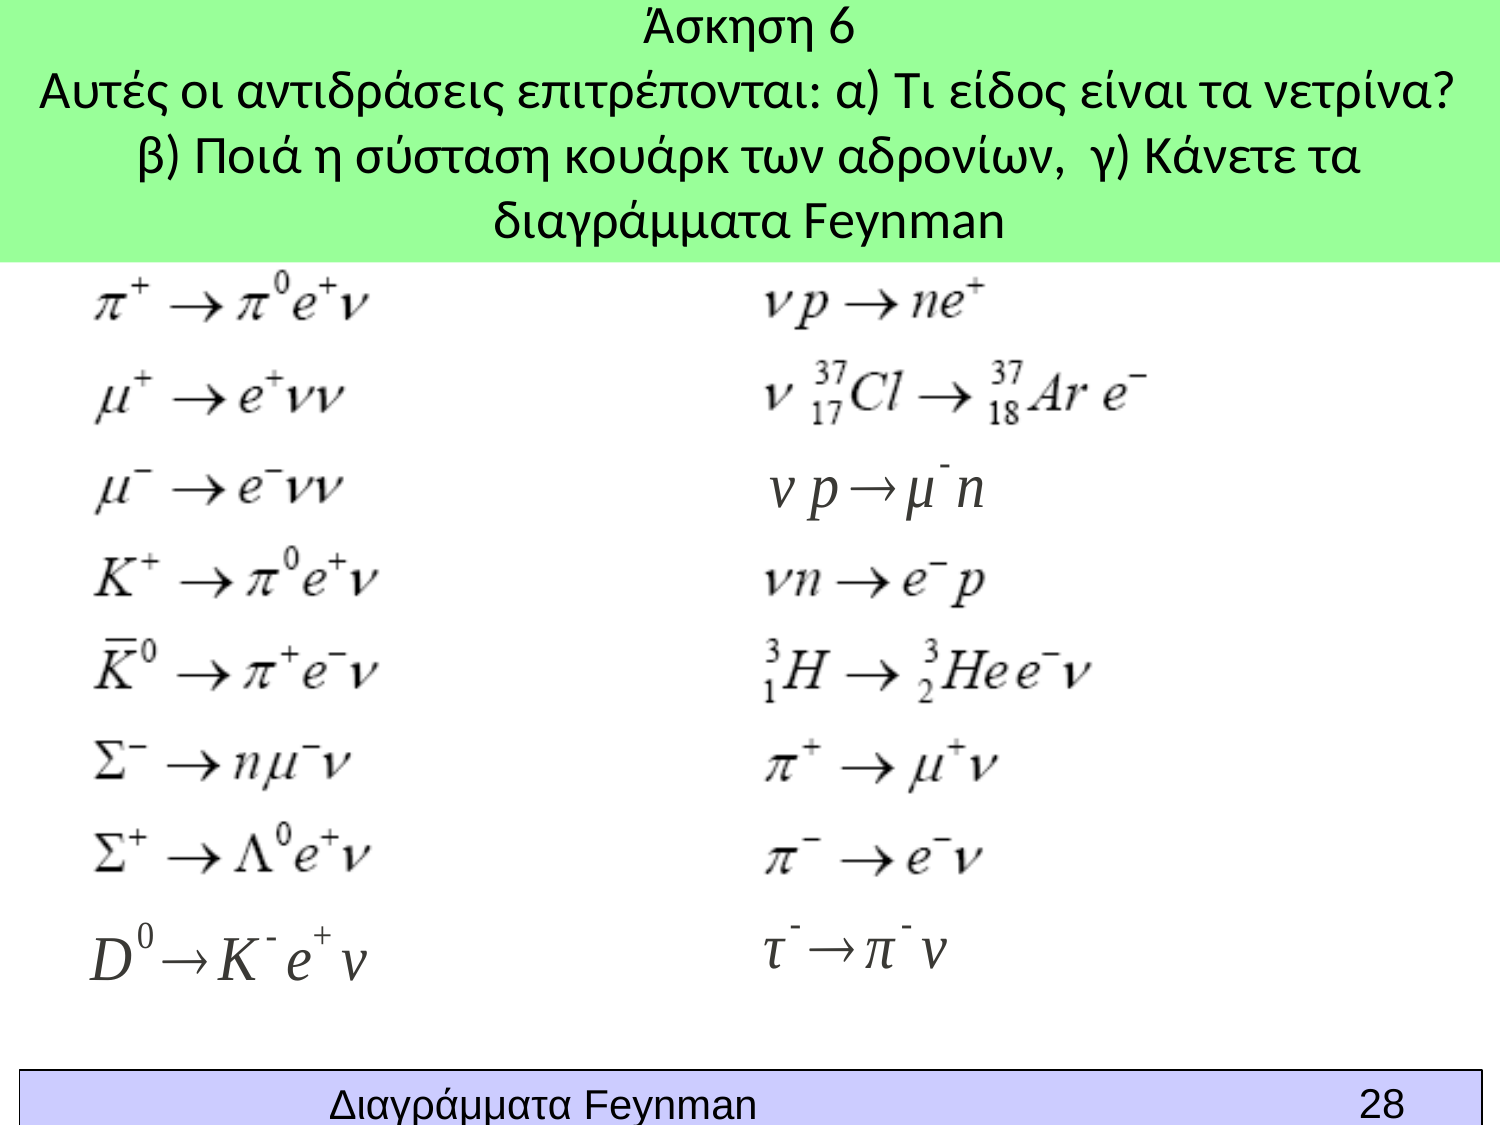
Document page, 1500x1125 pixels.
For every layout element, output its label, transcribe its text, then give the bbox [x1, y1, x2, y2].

text_box [74, 911, 488, 1025]
chart [75, 912, 386, 993]
text_box Άσκηση 6 Αυτές οι αντιδράσεις επιτρέπονται: α) Τι είδος είναι τα νετρίνα? β) Ποιά η σύσταση κουάρκ των αδρονίων, γ) Κάνετε τα διαγράμματα Feynman [0, 0, 1500, 263]
chart [748, 901, 967, 982]
chart [754, 440, 1003, 521]
text_box [749, 450, 1088, 526]
text_box [755, 911, 1056, 987]
picture [59, 263, 1164, 991]
